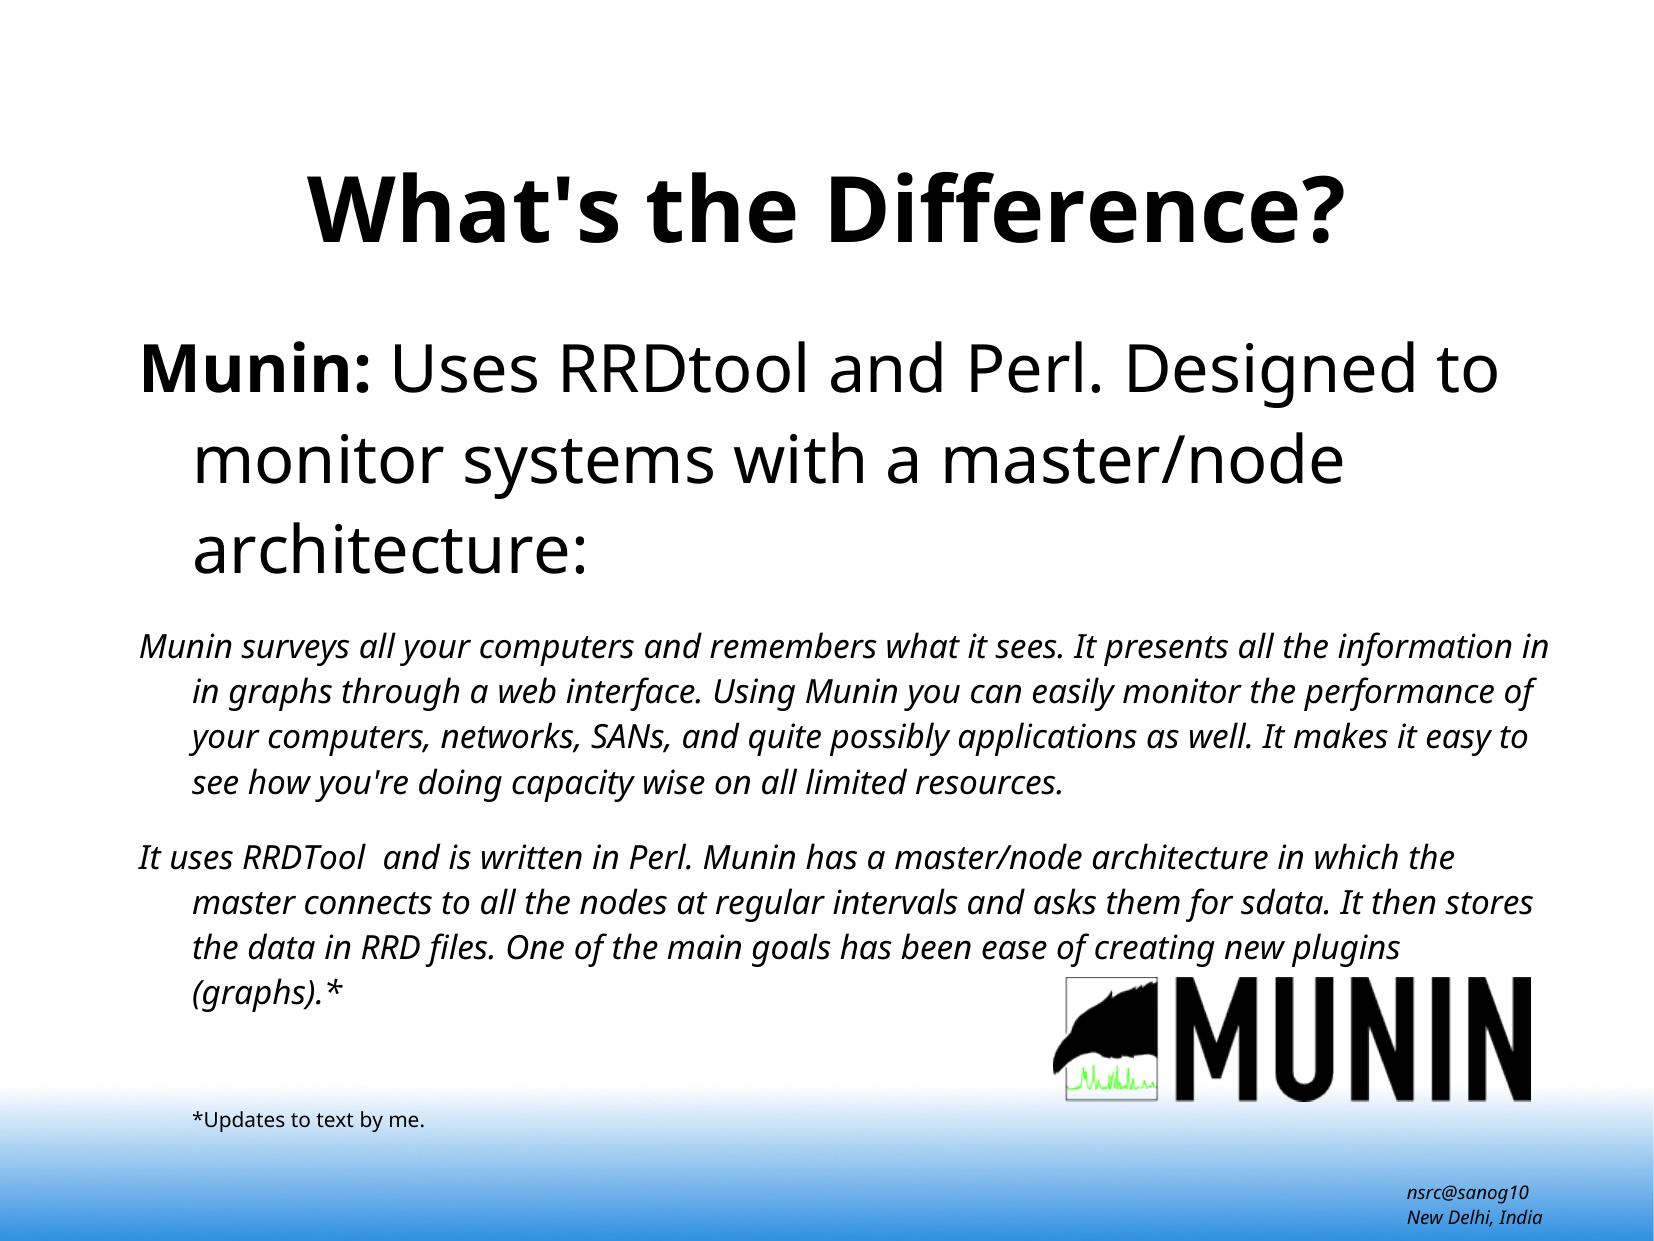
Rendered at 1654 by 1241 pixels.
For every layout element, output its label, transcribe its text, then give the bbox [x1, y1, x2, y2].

title What's the Difference? [121, 102, 1534, 311]
list Munin: Uses RRDtool and Perl. Designed to monitor systems with a master/node architecture: Munin surveys all your computers and remembers what it sees. It presents all the information in in graphs through a web interface. Using Munin you can easily monitor the performance of your computers, networks, SANs, and quite possibly applications as well. It makes it easy to see how you're doing capacity wise on all limited resources. It uses RRDTool and is written in Perl. Munin has a master/node architecture in which the master connects to all the nodes at regular intervals and asks them for sdata. It then stores the data in RRD files. One of the main goals has been ease of creating new plugins (graphs).* *Updates to text by me. [121, 321, 1559, 1111]
picture [1053, 977, 1531, 1103]
picture [0, 1083, 1654, 1241]
